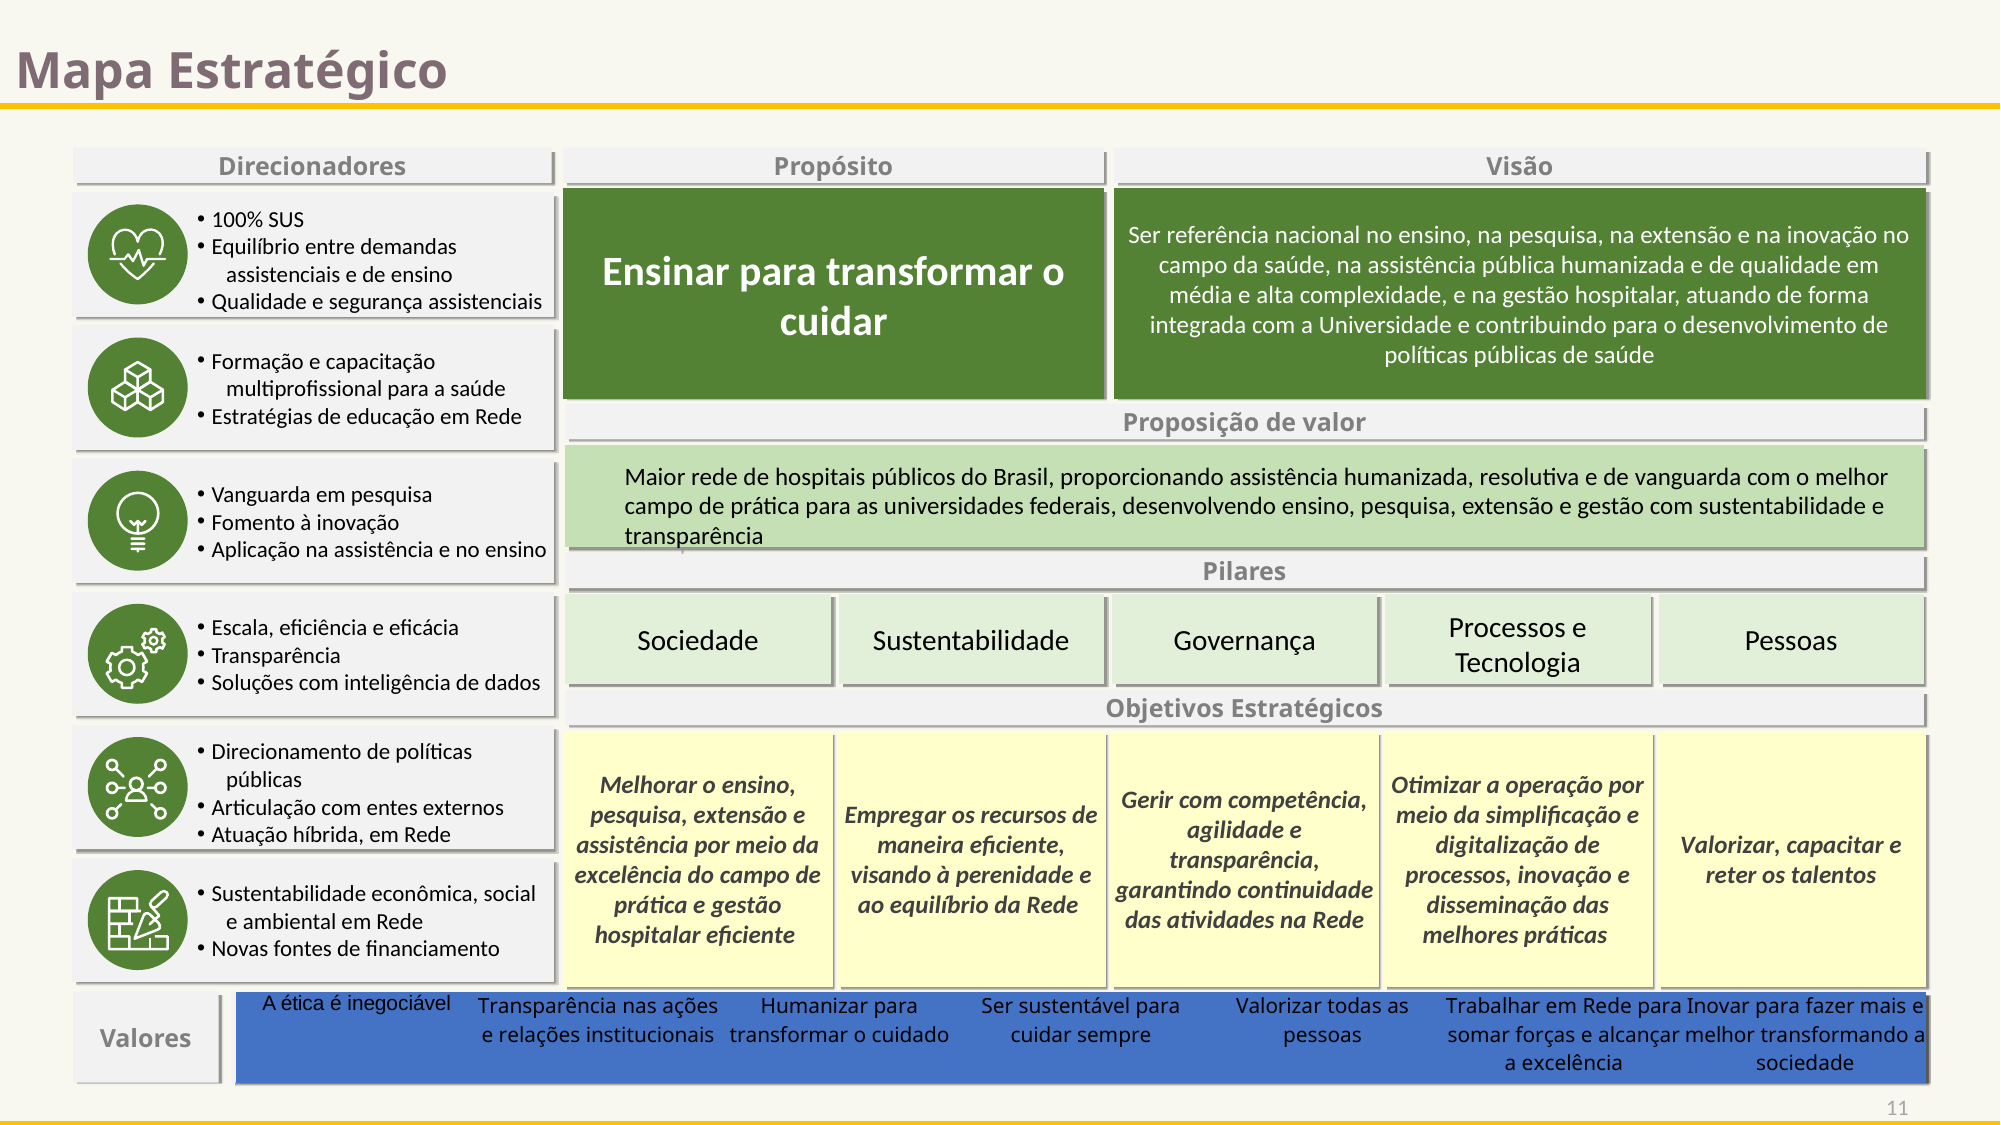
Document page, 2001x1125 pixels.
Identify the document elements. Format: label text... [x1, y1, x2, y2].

table_header Inovar para fazer mais e melhor transformando a sociedade [1685, 992, 1926, 1083]
text_box Empregar os recursos de maneira eficiente, visando à perenidade e ao equilíbrio da Rede [837, 731, 1106, 987]
table_header Transparência nas ações e relações institucionais [477, 992, 719, 1083]
picture [105, 354, 170, 418]
text_box Sustentabilidade econômica, social e ambiental em Rede Novas fontes de financiamento [73, 858, 553, 982]
picture [103, 626, 168, 691]
text_box Formação e capacitação multiprofissional para a saúde Estratégias de educação em Rede [73, 326, 553, 449]
text_box [87, 470, 188, 571]
picture [106, 888, 171, 952]
picture [104, 757, 168, 821]
text_box Pessoas [1659, 594, 1924, 684]
text_box Gerir com competência, agilidade e transparência, garantindo continuidade das atividades na Rede [1110, 731, 1379, 987]
text_box Direcionadores [73, 147, 552, 184]
text_box Ensinar para transformar o cuidar [563, 188, 1104, 399]
text_box Proposição de valor [565, 403, 1924, 440]
text_box Vanguarda em pesquisa Fomento à inovação Aplicação na assistência e no ensino [73, 459, 553, 582]
table_header Humanizar para transformar o cuidado [719, 992, 960, 1083]
text_box [231, 991, 1926, 1083]
text_box Sociedade [565, 594, 831, 684]
text_box [0, 1121, 2000, 1125]
text_box Objetivos Estratégicos [565, 689, 1924, 726]
text_box Melhorar o ensino, pesquisa, extensão e assistência por meio da excelência do campo de prática e gestão hospitalar eficiente [563, 731, 833, 987]
picture [108, 226, 168, 283]
text_box [87, 603, 188, 704]
text_box Valores [73, 991, 219, 1083]
text_box [87, 204, 188, 305]
picture [105, 490, 170, 555]
text_box Ser referência nacional no ensino, na pesquisa, na extensão e na inovação no campo da saúde, na assistência pública humanizada e de qualidade em média e alta complexidade, e na gestão hospitalar, atuando de forma integrada com a Universidade e contribuindo para o desenvolvimento de políticas públicas de saúde [1114, 188, 1926, 399]
table_header Ser sustentável para cuidar sempre [960, 992, 1202, 1083]
text_box Otimizar a operação por meio da simplificação e digitalização de processos, inovação e disseminação das melhores práticas [1383, 731, 1653, 987]
text_box [87, 337, 188, 438]
text_box Escala, eficiência e eficácia Transparência Soluções com inteligência de dados [73, 592, 553, 716]
text_box Valorizar, capacitar e reter os talentos [1657, 731, 1926, 987]
text_box Direcionamento de políticas públicas Articulação com entes externos Atuação híbrida, em Rede [73, 725, 553, 849]
text_box Pilares [565, 552, 1924, 589]
text_box [87, 737, 188, 837]
text_box Mapa Estratégico [0, 0, 1291, 103]
text_box 100% SUS Equilíbrio entre demandas assistenciais e de ensino Qualidade e segurança assistenciais [73, 193, 553, 316]
table_header Valorizar todas as pessoas [1202, 992, 1443, 1083]
text_box Maior rede de hospitais públicos do Brasil, proporcionando assistência humanizada, resolutiva e de vanguarda com o melhor campo de prática para as universidades federais, desenvolvendo ensino, pesquisa, extensão e gestão com sustentabilidade e transparência [565, 445, 1924, 547]
text_box [0, 103, 2000, 109]
text_box Visão [1114, 147, 1926, 184]
text_box [87, 870, 188, 971]
text_box Sustentabilidade [839, 594, 1104, 684]
text_box Propósito [563, 147, 1104, 184]
text_box Processos e Tecnologia [1385, 594, 1651, 684]
text_box [1870, 1086, 1998, 1118]
table_header Trabalhar em Rede para somar forças e alcançar a excelência [1443, 992, 1685, 1083]
text_box Governança [1112, 594, 1377, 684]
table_header A ética é inegociável [236, 992, 477, 1083]
